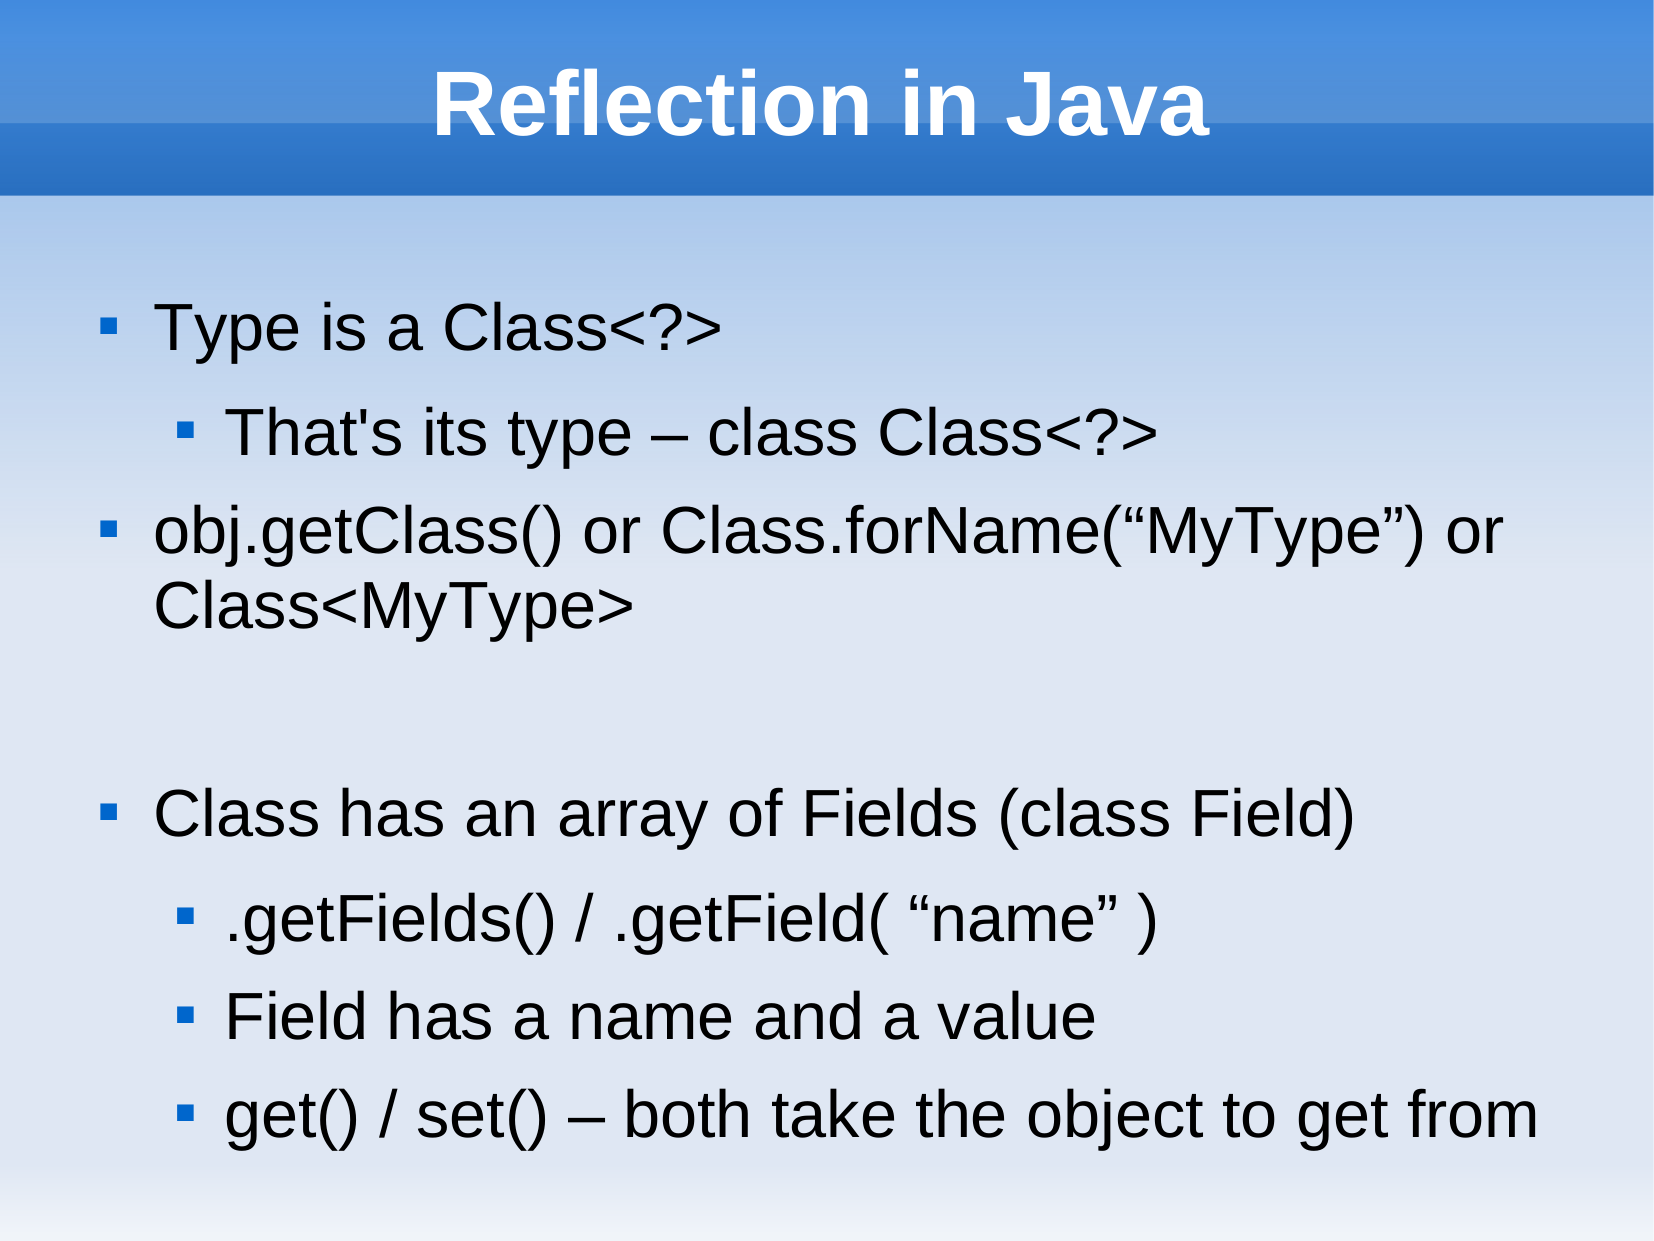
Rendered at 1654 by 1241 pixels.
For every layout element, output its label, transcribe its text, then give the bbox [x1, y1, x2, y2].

picture [0, 0, 1654, 1241]
list Type is a Class<?> That's its type – class Class<?> obj.getClass() or Class.forName(“MyType”) or Class<MyType> Class has an array of Fields (class Field) .getFields() / .getField( “name” ) Field has a name and a value get() / set() – both take the object to get from [82, 290, 1571, 1153]
title Reflection in Java [76, 0, 1565, 208]
